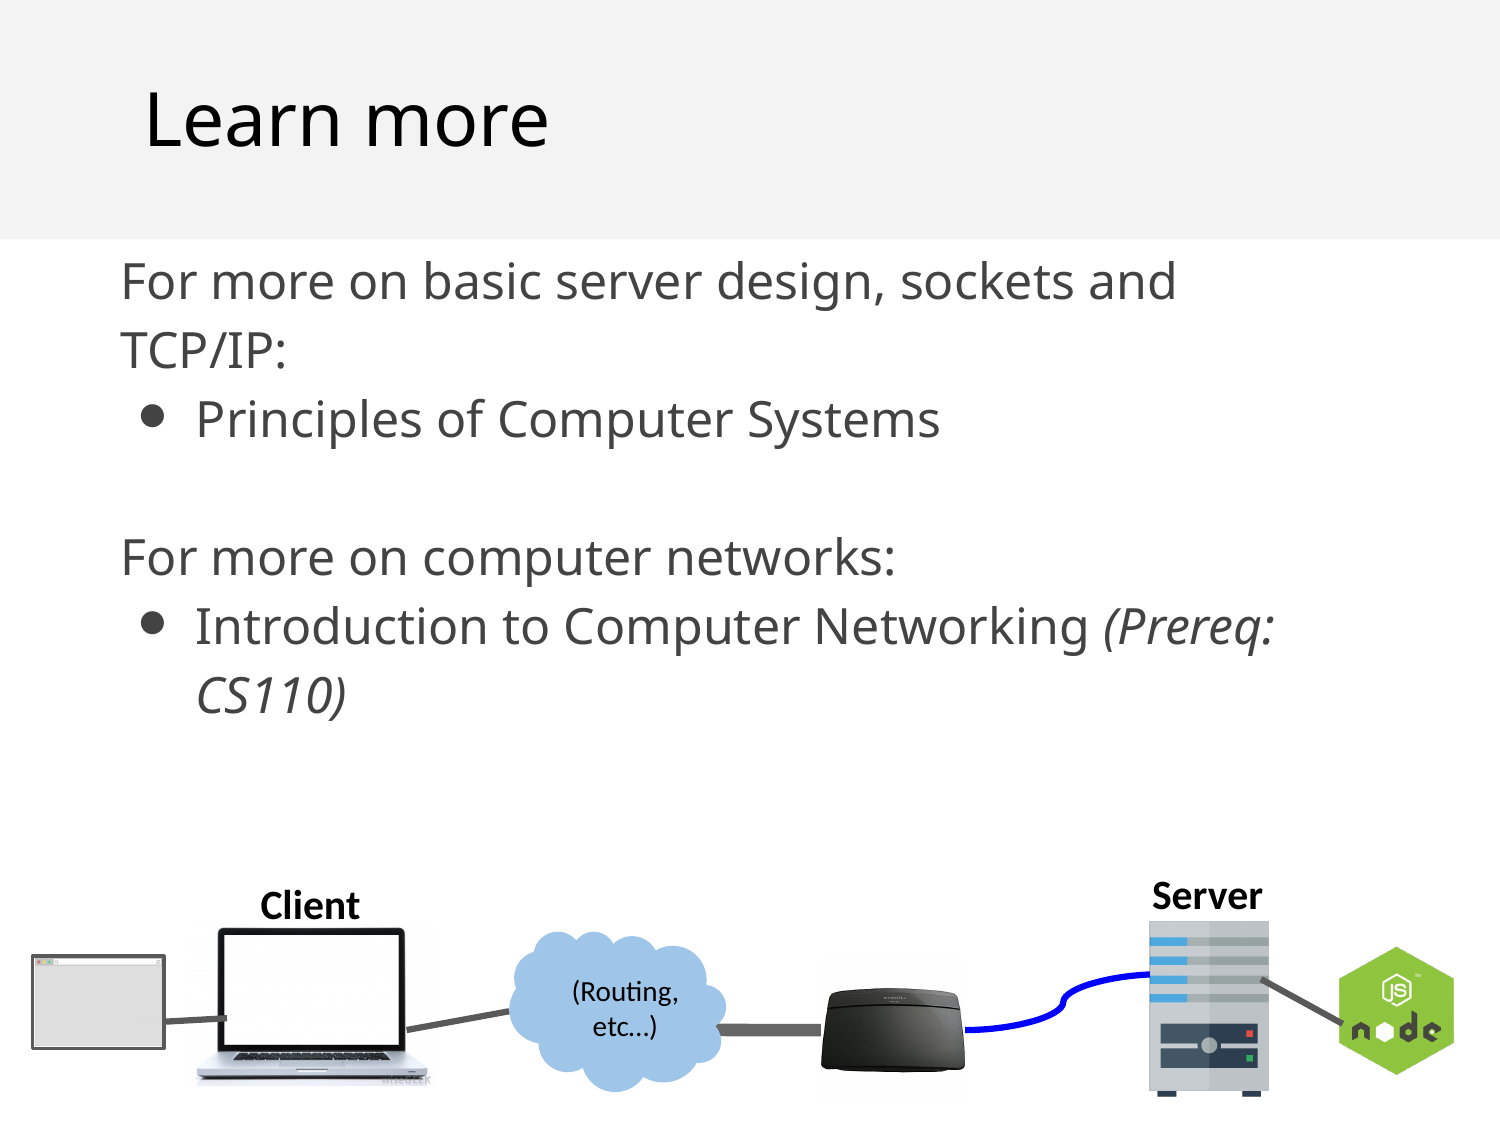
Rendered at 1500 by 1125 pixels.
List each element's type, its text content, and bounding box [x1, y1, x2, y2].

text_box Client [188, 846, 434, 959]
list For more on basic server design, sockets and TCP/IP: Principles of Computer Systems For more on computer networks: Introduction to Computer Networking (Prereq: CS110) [105, 225, 1372, 761]
picture [1114, 950, 1302, 1105]
picture [1330, 945, 1462, 1077]
picture [187, 924, 433, 1086]
title Learn more [128, 56, 1372, 183]
picture [821, 958, 965, 1102]
picture [34, 957, 163, 1047]
text_box (Routing, etc…) [509, 931, 727, 1093]
text_box Server [1085, 836, 1331, 950]
